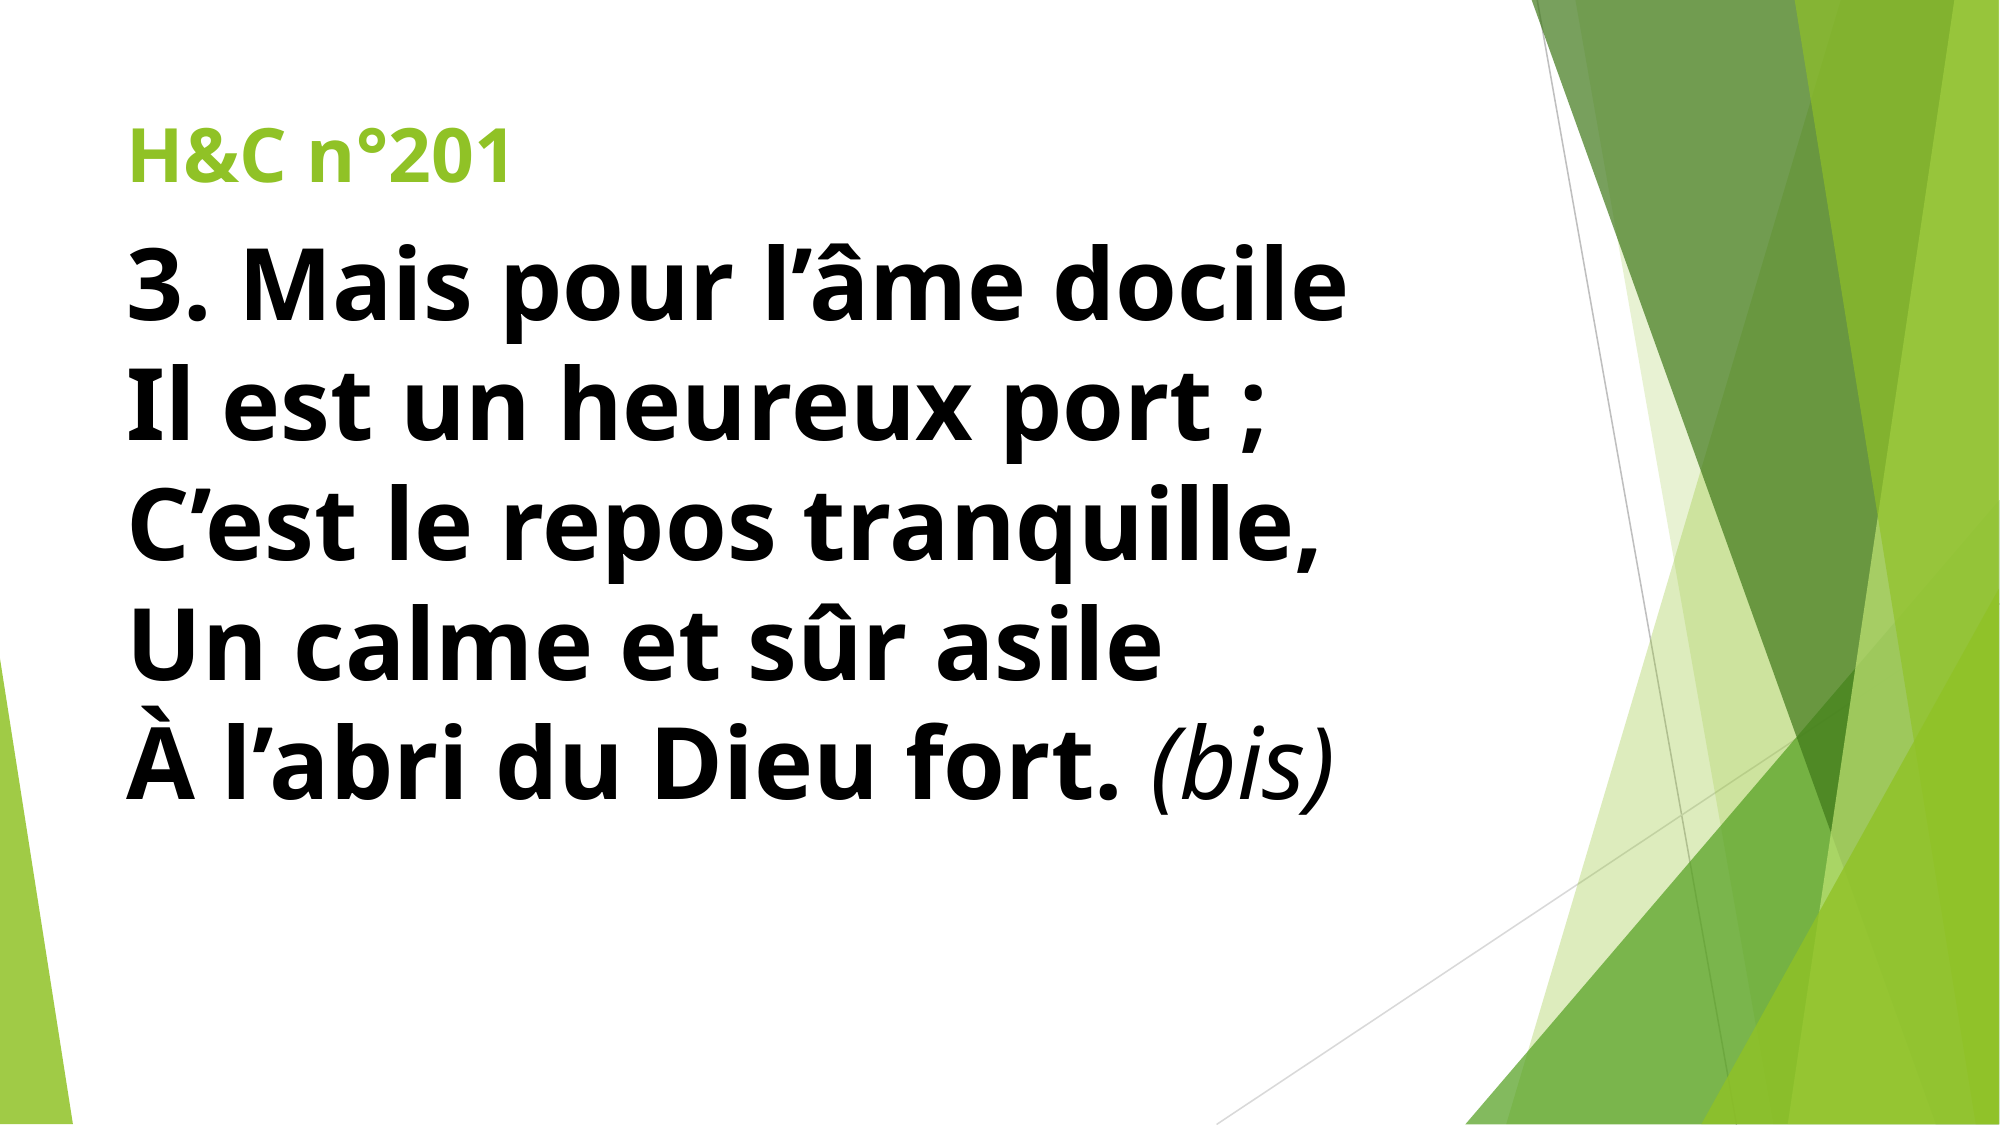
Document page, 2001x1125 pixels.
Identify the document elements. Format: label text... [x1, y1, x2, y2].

text_box H&C n°201 [111, 99, 1522, 212]
text_box 3. Mais pour l’âme docile Il est un heureux port ; C’est le repos tranquille, Un calme et sûr asile À l’abri du Dieu fort. (bis) [111, 212, 1949, 1063]
